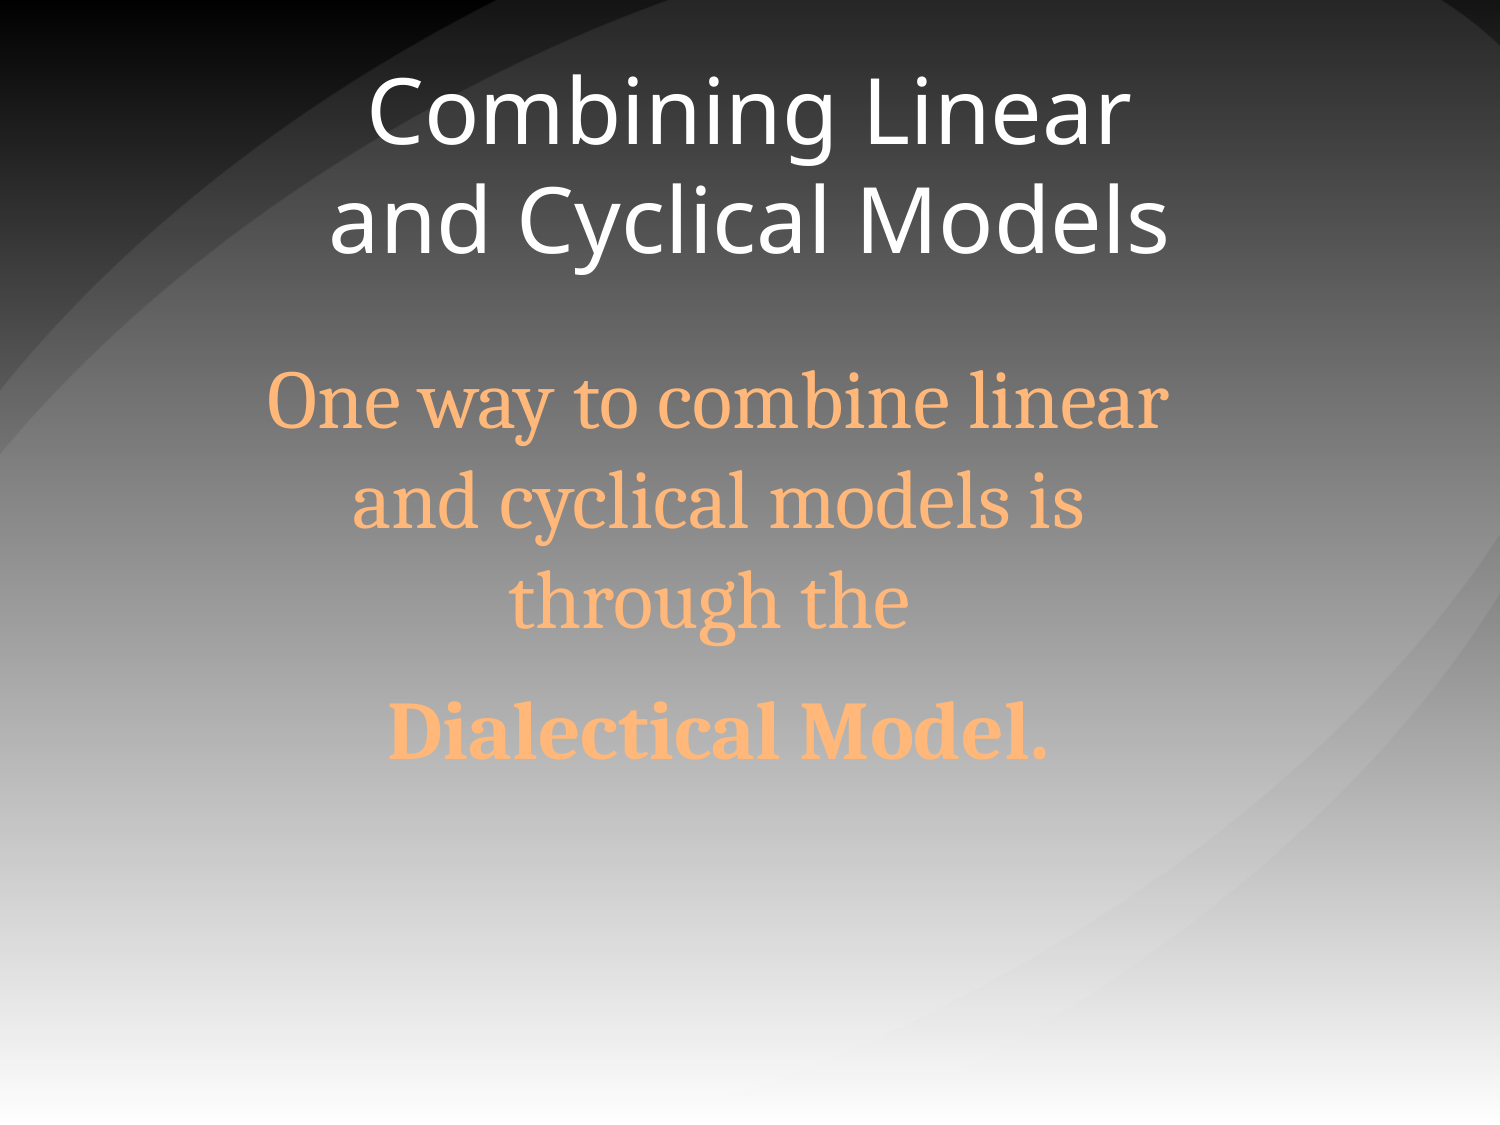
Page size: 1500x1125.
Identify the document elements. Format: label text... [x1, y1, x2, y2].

picture [0, 0, 1500, 1125]
title Combining Linear and Cyclical Models [283, 45, 1216, 288]
list One way to combine linear and cyclical models is through the Dialectical Model. [225, 337, 1213, 975]
